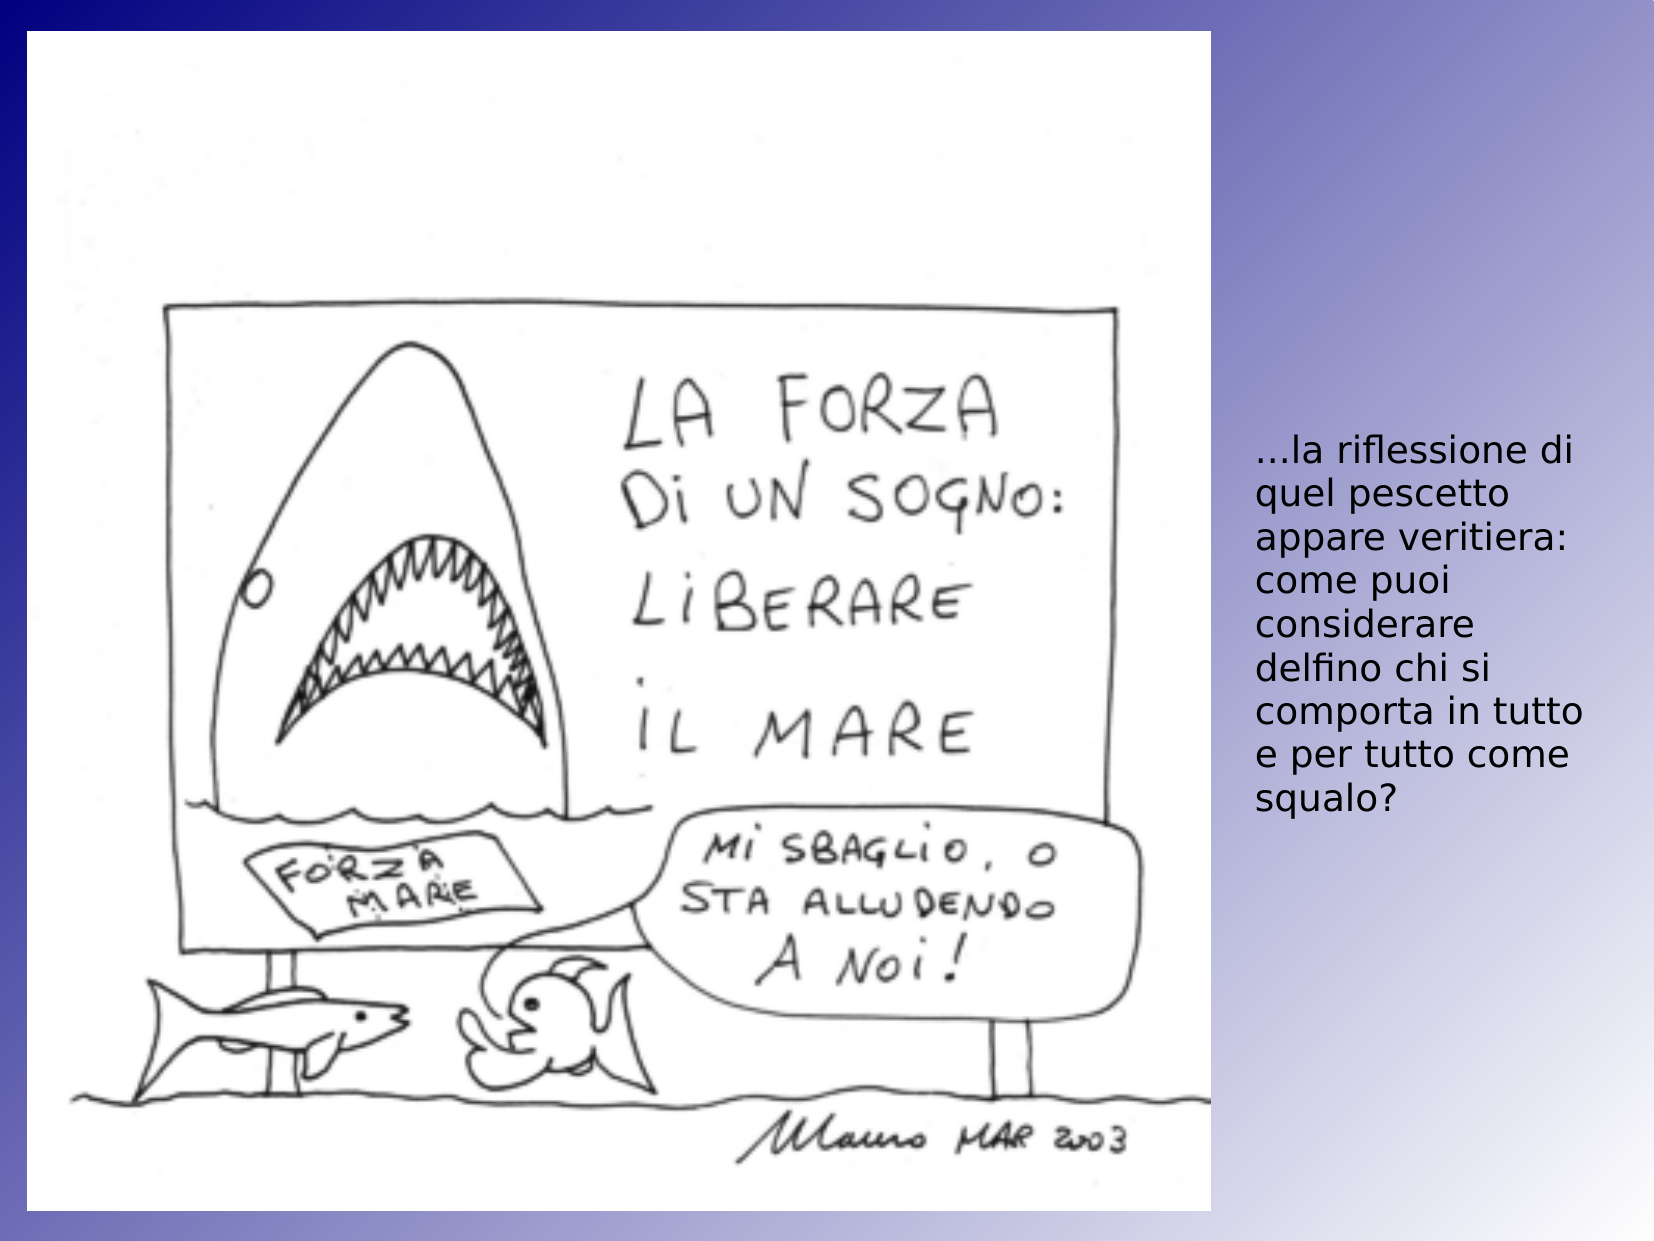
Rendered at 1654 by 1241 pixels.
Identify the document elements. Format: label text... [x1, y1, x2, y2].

picture [27, 31, 1211, 1211]
text_box ...la riflessione di quel pescetto appare veritiera: come puoi considerare delfino chi si comporta in tutto e per tutto come squalo? [1240, 29, 1625, 1211]
